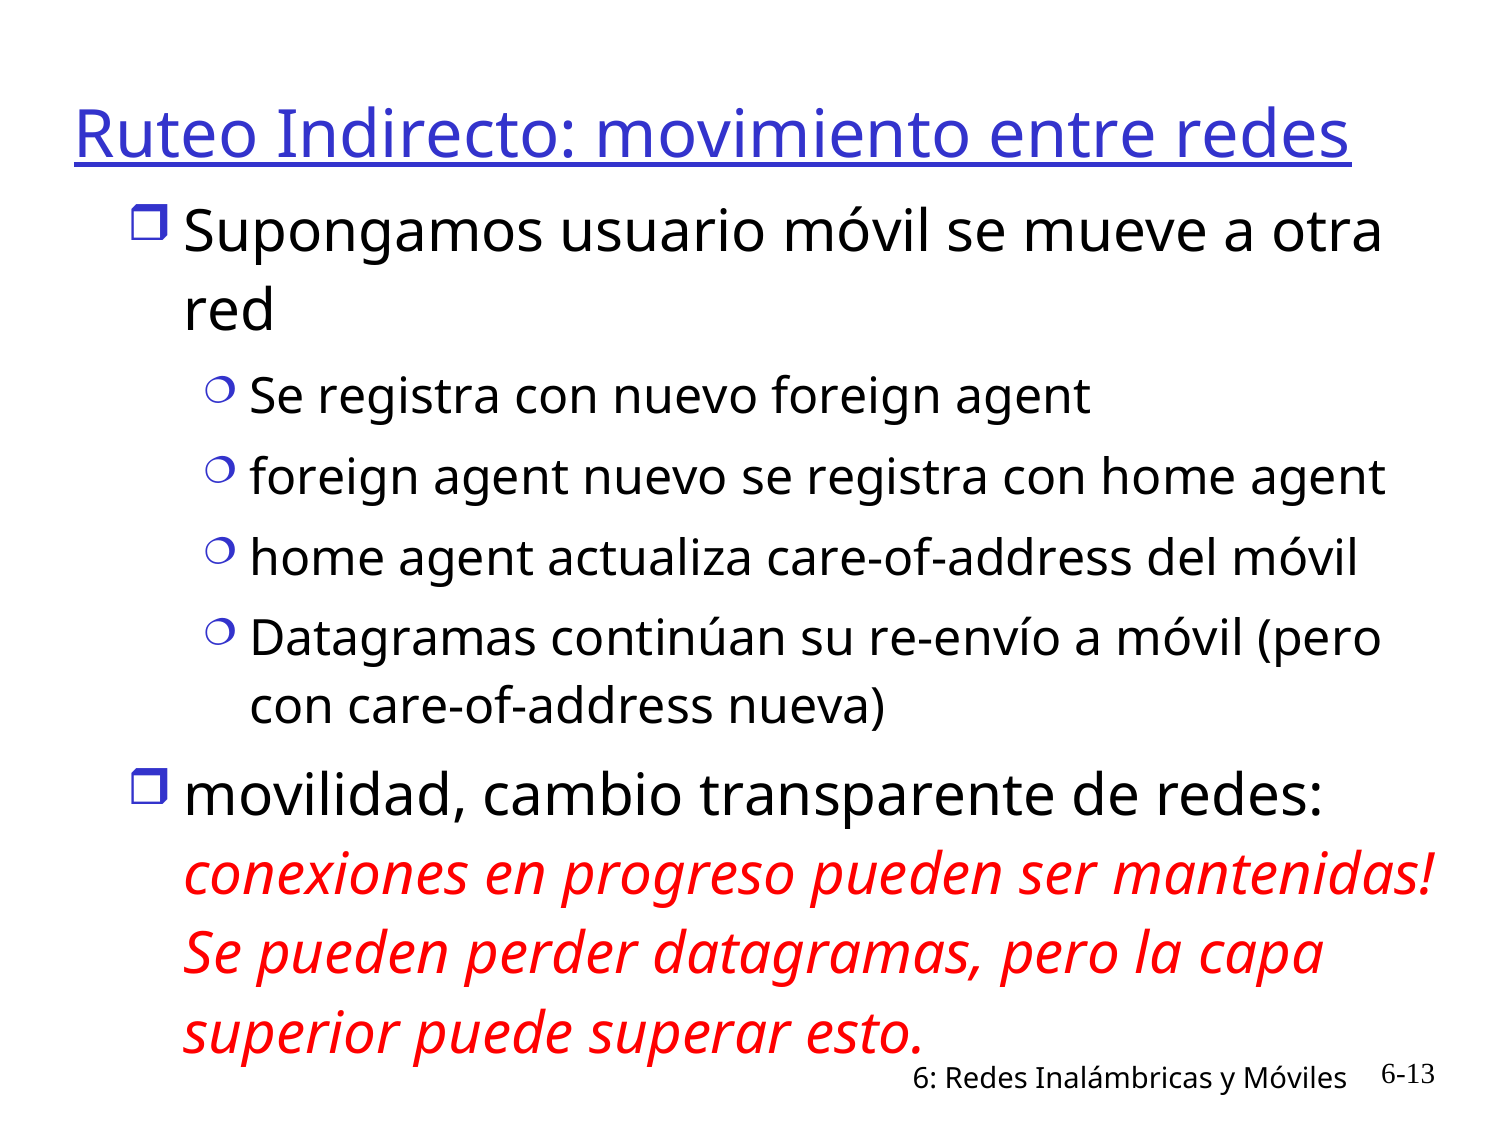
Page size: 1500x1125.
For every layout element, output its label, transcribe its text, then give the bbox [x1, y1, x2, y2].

title Ruteo Indirecto: movimiento entre redes [59, 37, 1464, 225]
list Supongamos usuario móvil se mueve a otra red Se registra con nuevo foreign agent foreign agent nuevo se registra con home agent home agent actualiza care-of-address del móvil Datagramas continúan su re-envío a móvil (pero con care-of-address nueva) movilidad, cambio transparente de redes: conexiones en progreso pueden ser mantenidas! Se pueden perder datagramas, pero la capa superior puede superar esto. [112, 181, 1463, 1088]
